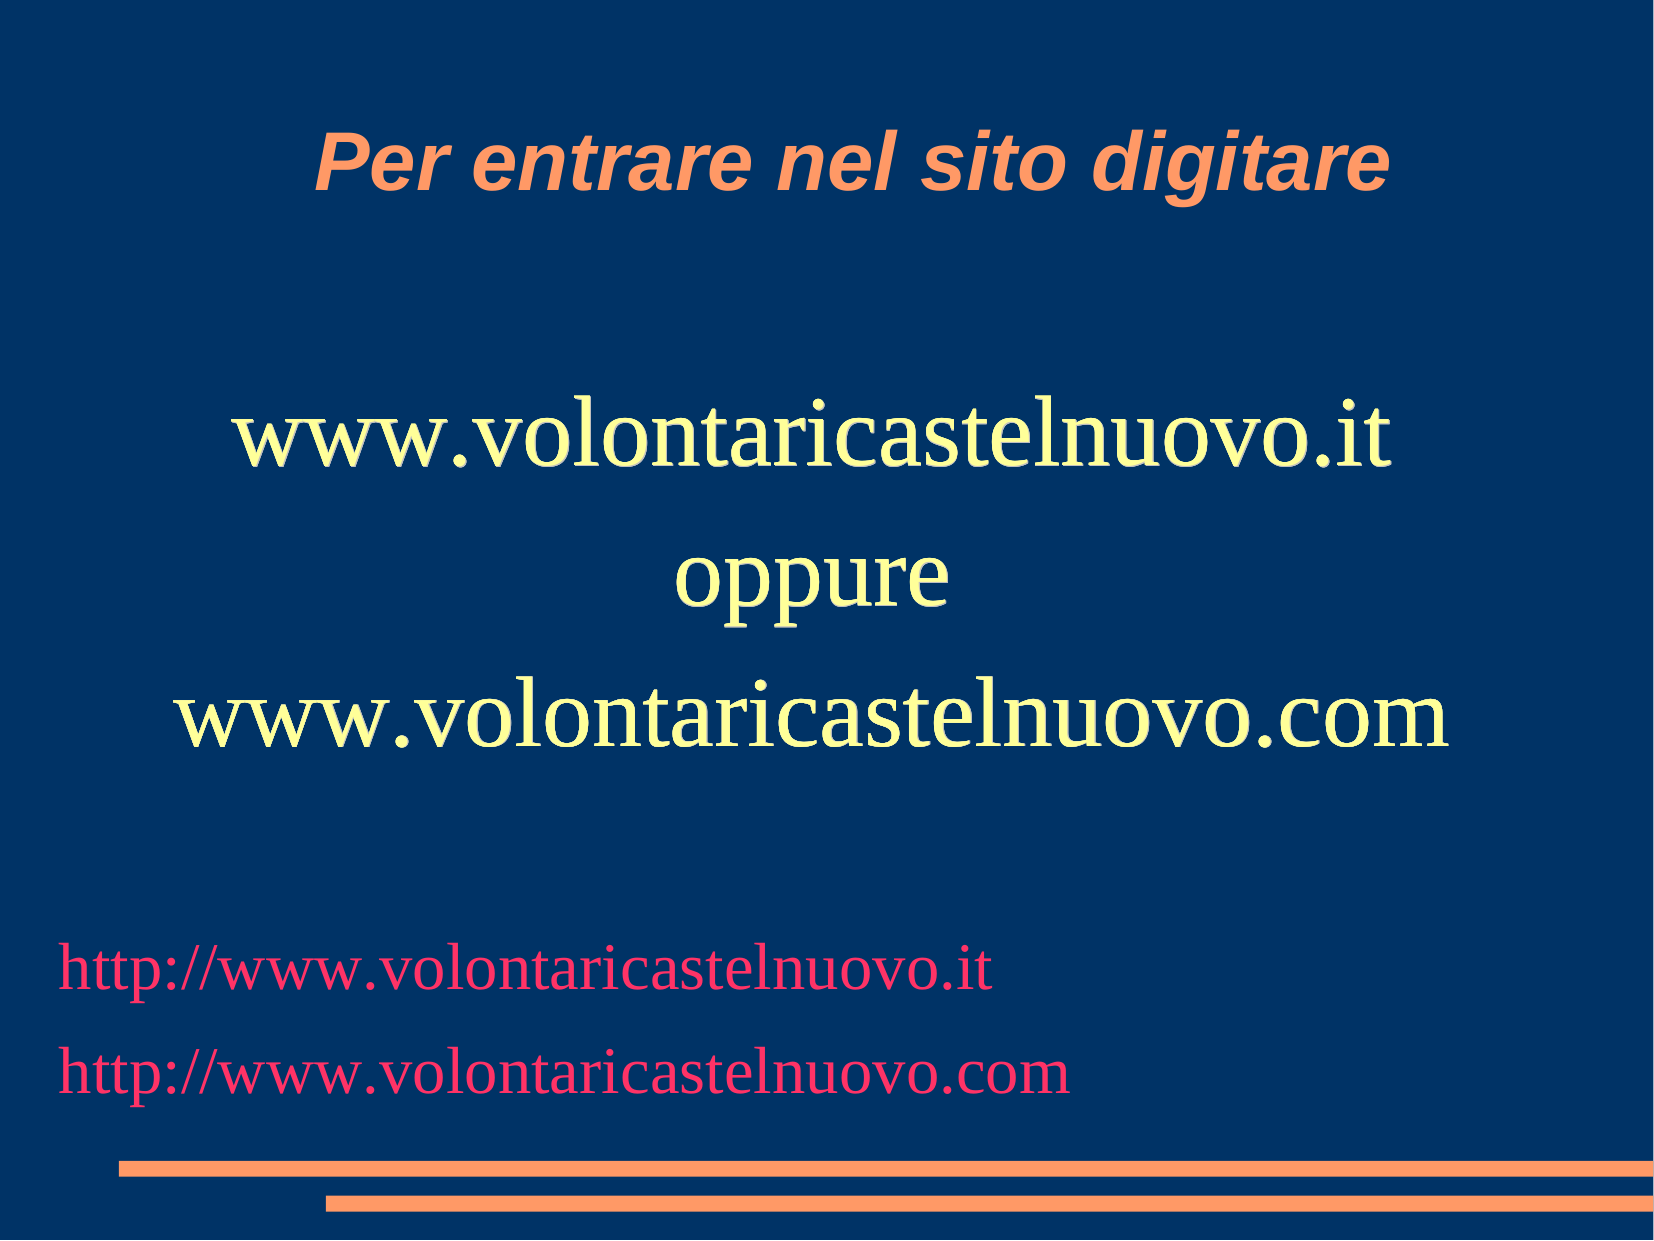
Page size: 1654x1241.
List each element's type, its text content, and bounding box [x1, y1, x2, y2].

list www.volontaricastelnuovo.it oppure www.volontaricastelnuovo.com [88, 236, 1536, 826]
list http://www.volontaricastelnuovo.it http://www.volontaricastelnuovo.com [59, 826, 1595, 1123]
title Per entrare nel sito digitare [147, 58, 1560, 266]
